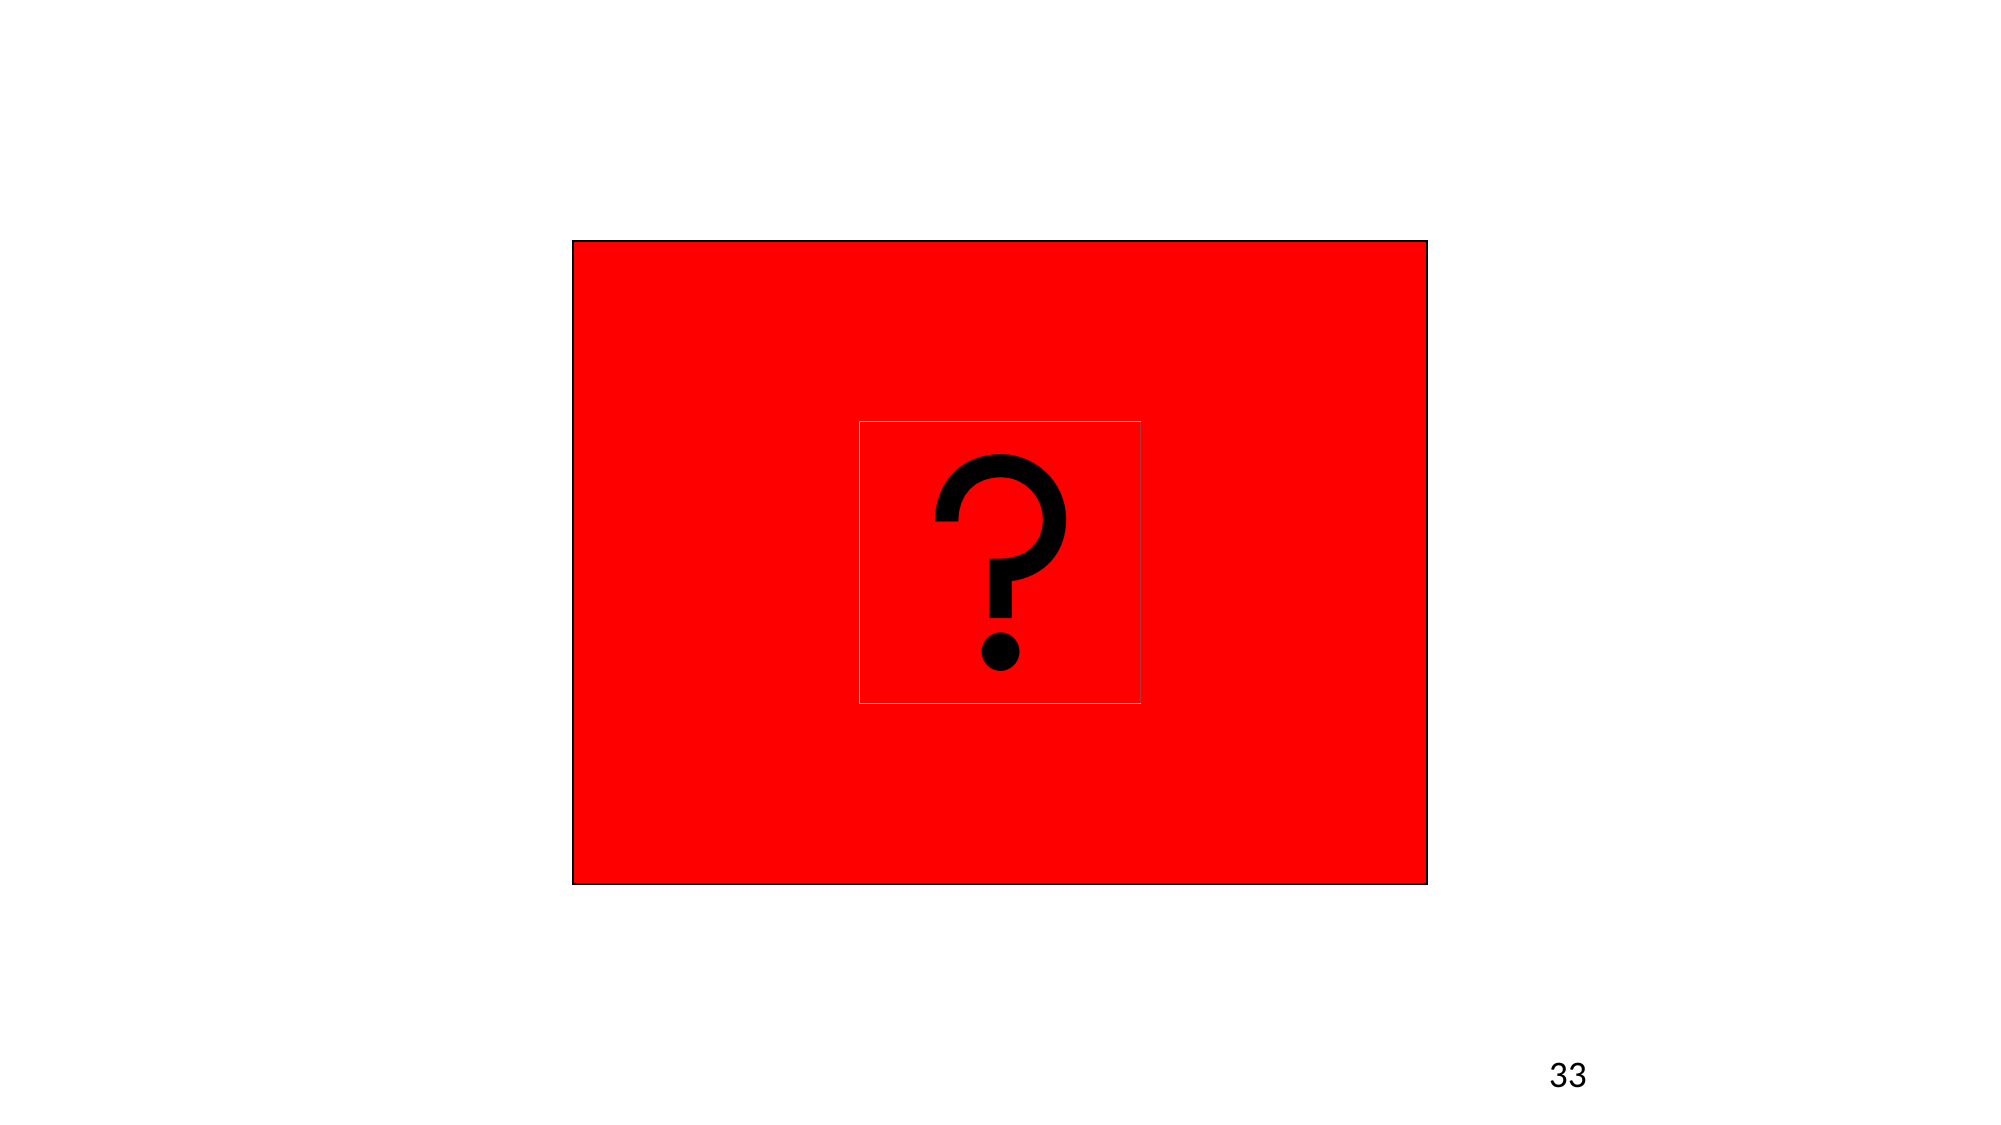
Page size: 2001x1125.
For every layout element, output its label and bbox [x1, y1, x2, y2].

text_box [573, 241, 1427, 884]
picture [859, 421, 1141, 704]
text_box [1533, 1042, 1984, 1103]
